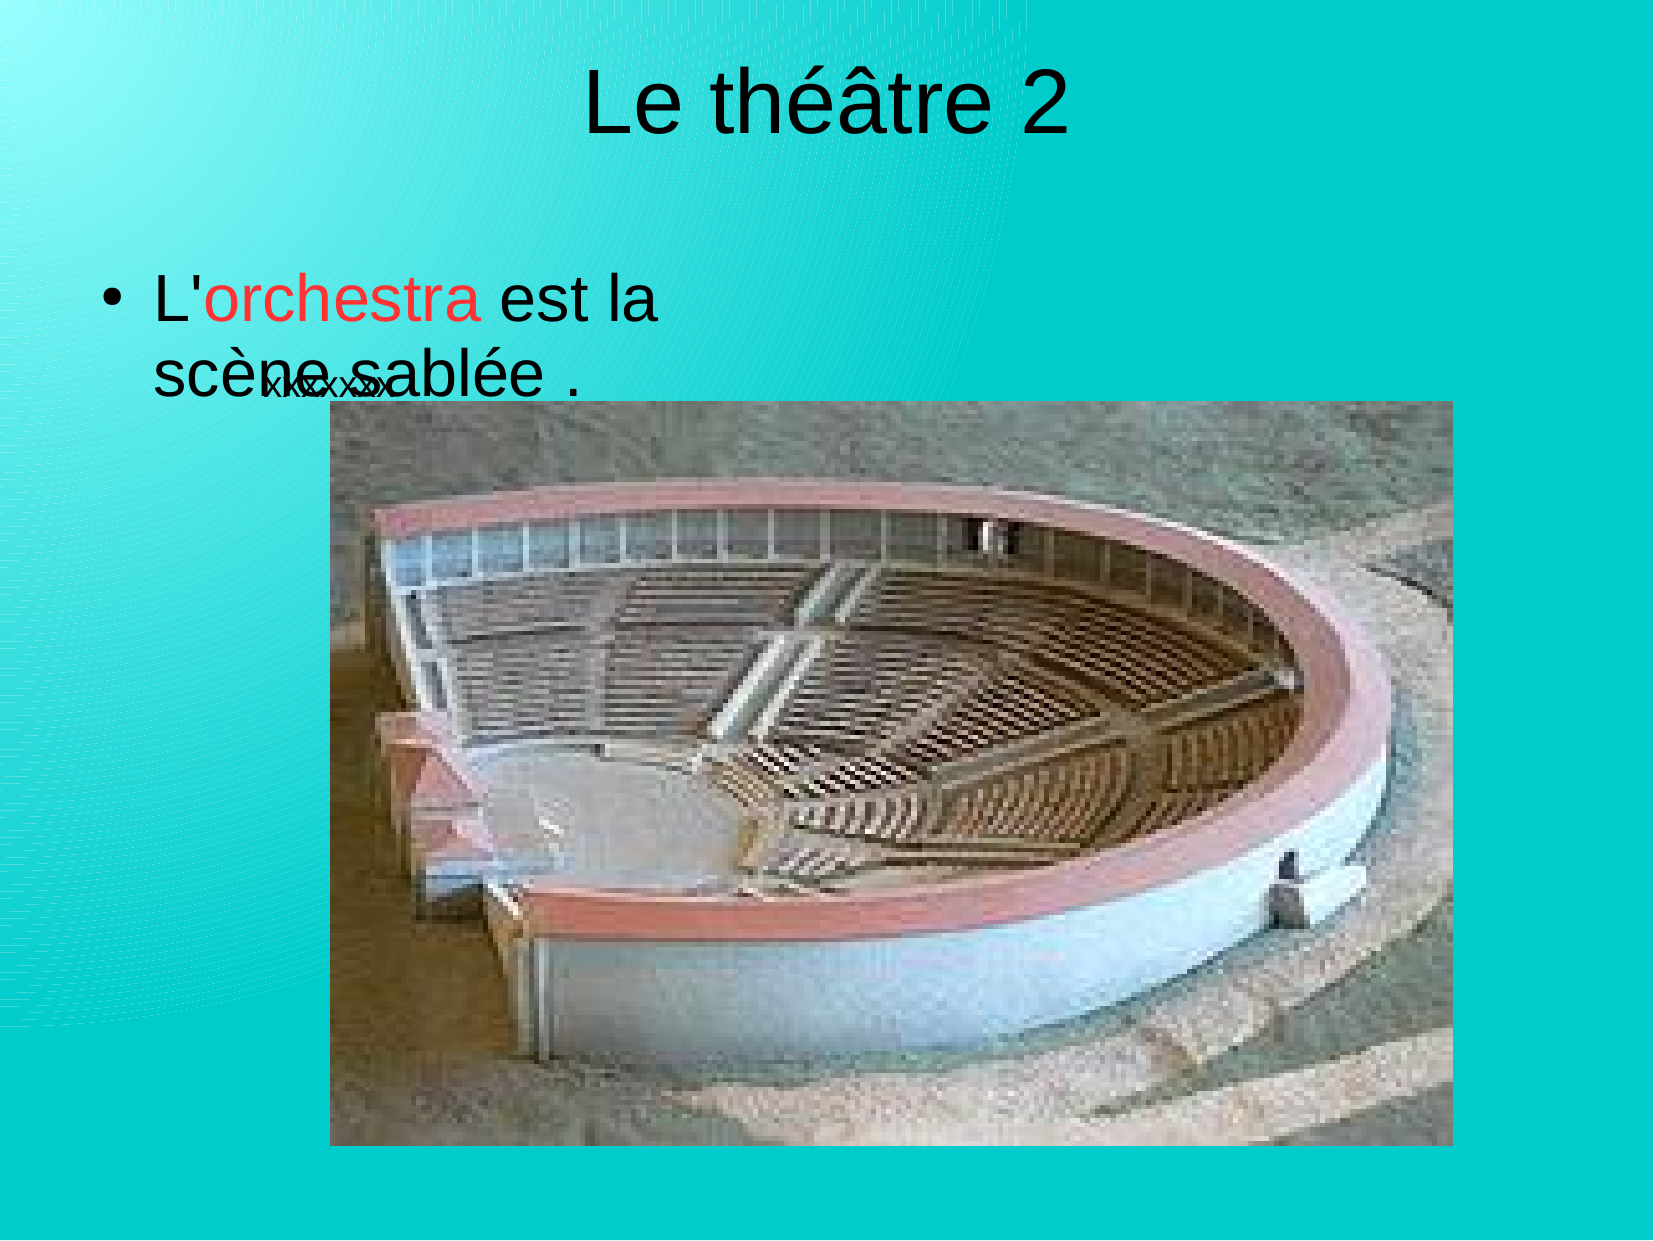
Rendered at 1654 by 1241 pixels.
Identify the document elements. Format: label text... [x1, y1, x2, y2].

list L'orchestra est la scène sablée . [82, 261, 809, 981]
title Le théâtre 2 [82, 49, 1571, 257]
picture [330, 401, 1453, 1146]
